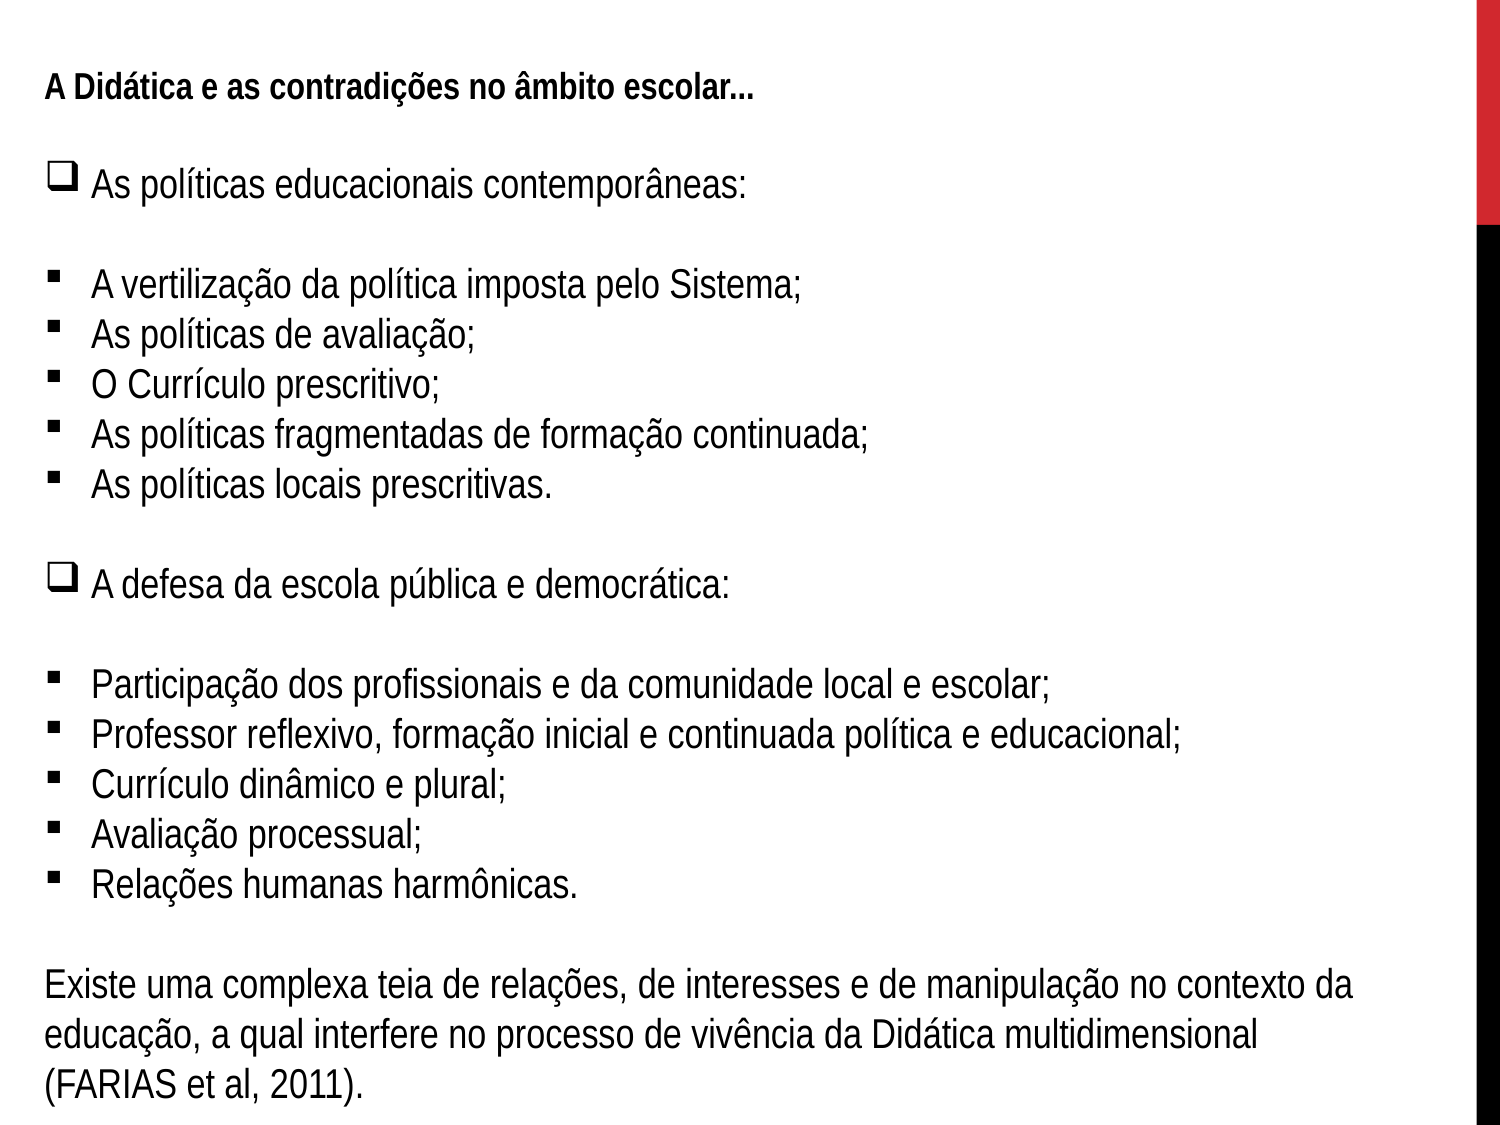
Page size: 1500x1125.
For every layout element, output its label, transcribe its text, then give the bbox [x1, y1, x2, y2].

text_box A Didática e as contradições no âmbito escolar... As políticas educacionais contemporâneas: A vertilização da política imposta pelo Sistema; As políticas de avaliação; O Currículo prescritivo; As políticas fragmentadas de formação continuada; As políticas locais prescritivas. A defesa da escola pública e democrática: Participação dos profissionais e da comunidade local e escolar; Professor reflexivo, formação inicial e continuada política e educacional; Currículo dinâmico e plural; Avaliação processual; Relações humanas harmônicas. Existe uma complexa teia de relações, de interesses e de manipulação no contexto da educação, a qual interfere no processo de vivência da Didática multidimensional (FARIAS et al, 2011). [29, 54, 1424, 1125]
